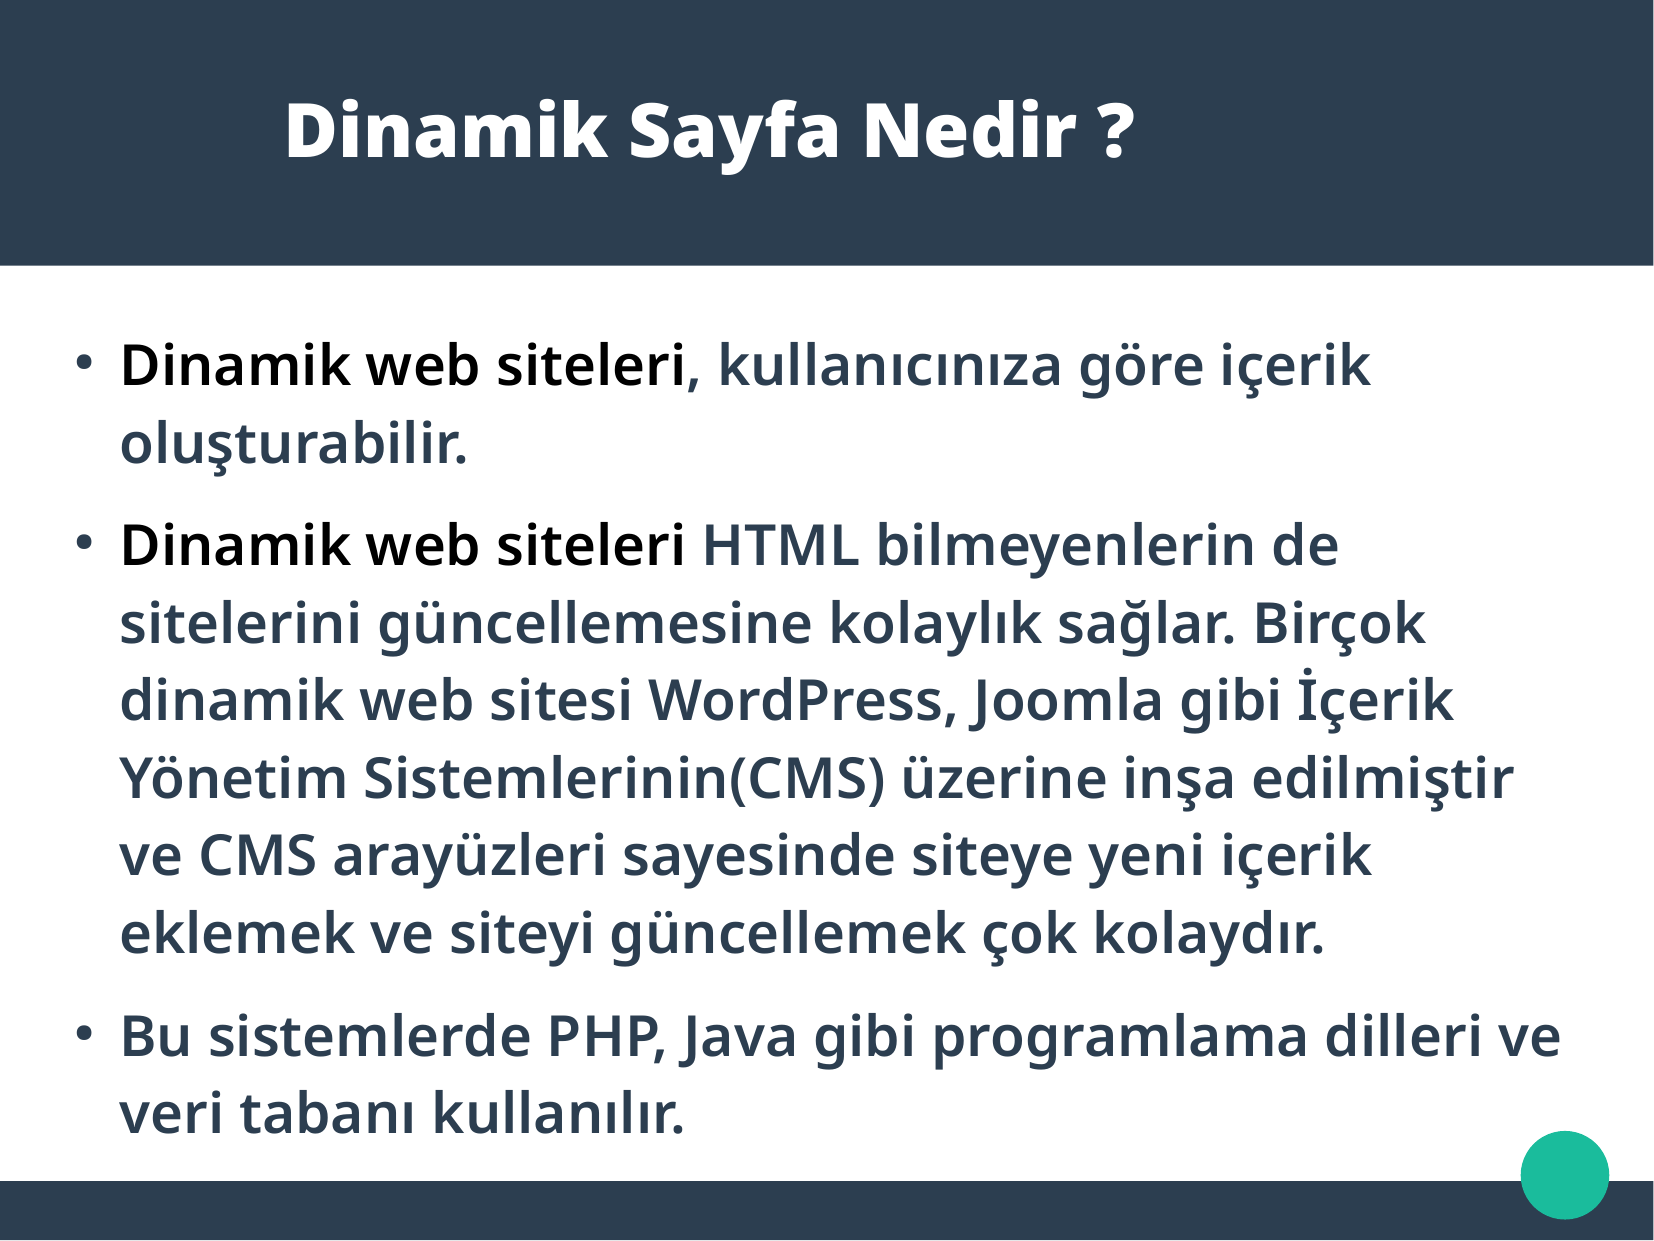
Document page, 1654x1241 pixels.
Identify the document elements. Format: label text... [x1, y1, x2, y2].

title Dinamik Sayfa Nedir ? [59, 49, 1595, 207]
list Dinamik web siteleri, kullanıcınıza göre içerik oluşturabilir. Dinamik web siteleri HTML bilmeyenlerin de sitelerini güncellemesine kolaylık sağlar. Birçok dinamik web sitesi WordPress, Joomla gibi İçerik Yönetim Sistemlerinin(CMS) üzerine inşa edilmiştir ve CMS arayüzleri sayesinde siteye yeni içerik eklemek ve siteyi güncellemek çok kolaydır. Bu sistemlerde PHP, Java gibi programlama dilleri ve veri tabanı kullanılır. [59, 324, 1595, 1152]
